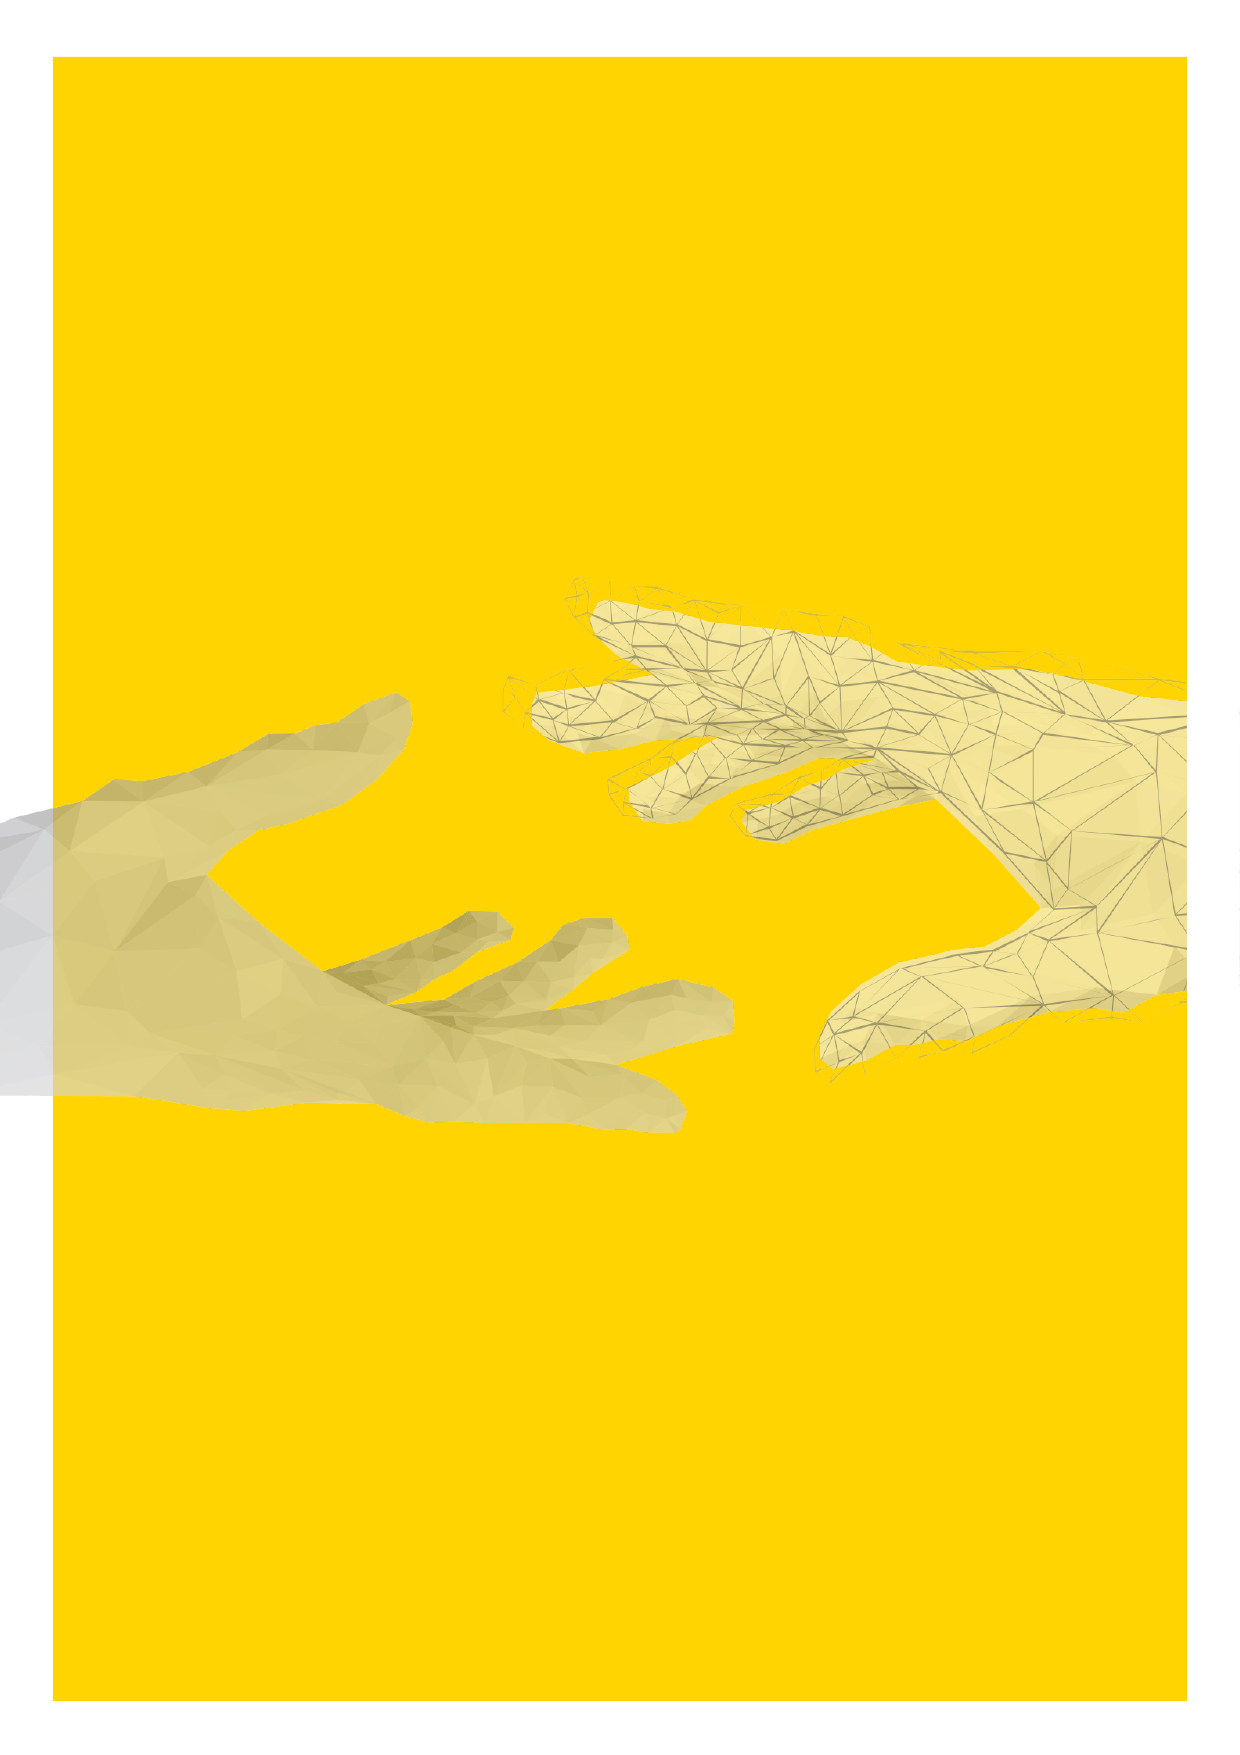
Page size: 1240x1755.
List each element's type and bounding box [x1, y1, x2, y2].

picture [0, 576, 1187, 1133]
text_box [52, 0, 1240, 1754]
